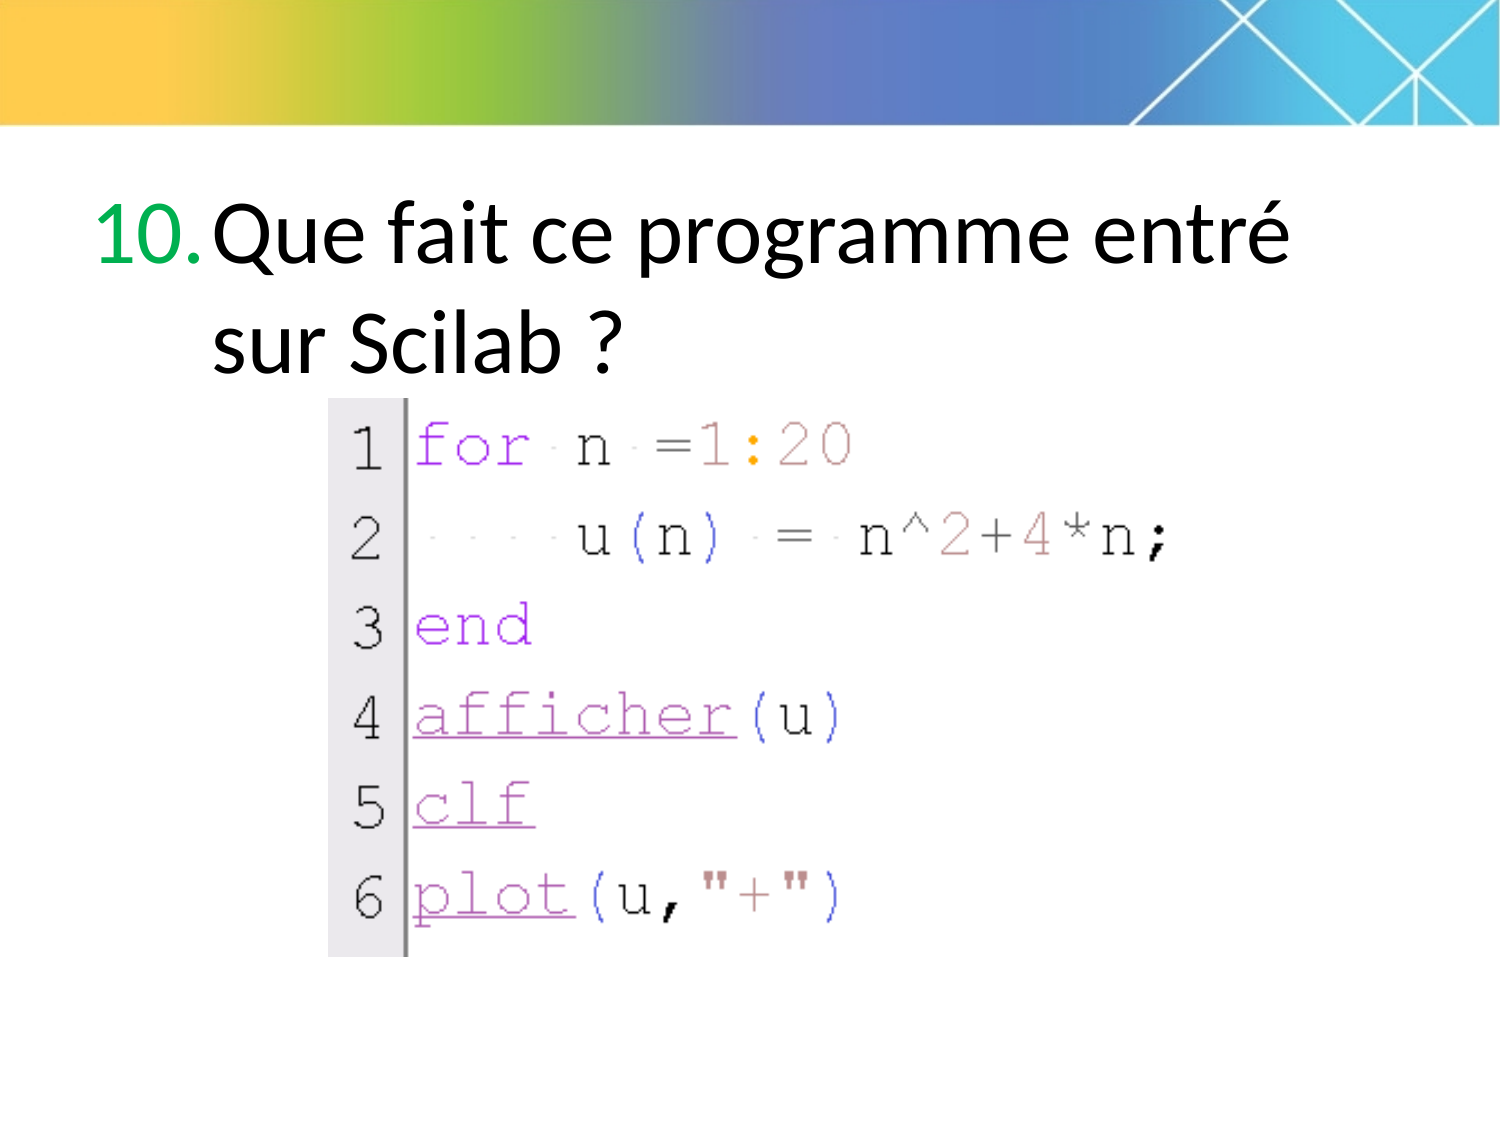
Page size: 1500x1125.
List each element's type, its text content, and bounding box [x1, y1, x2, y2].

picture [328, 398, 1202, 957]
title Que fait ce programme entré sur Scilab ? [75, 164, 1426, 305]
picture [0, 0, 1500, 127]
